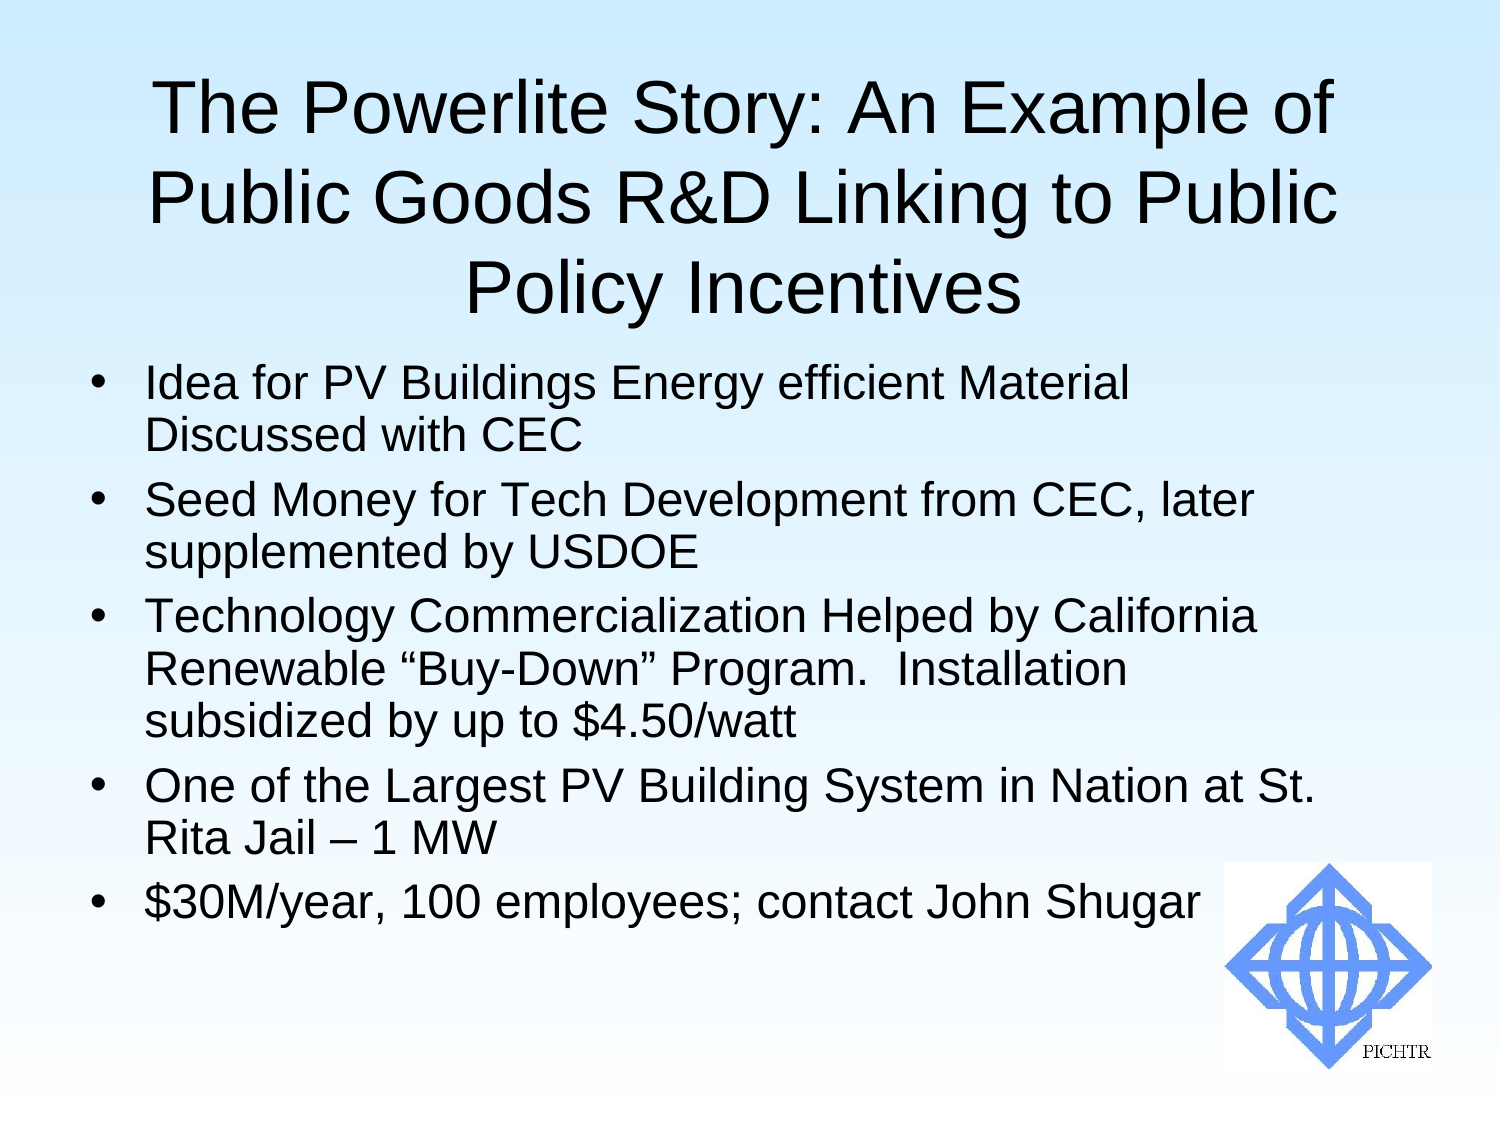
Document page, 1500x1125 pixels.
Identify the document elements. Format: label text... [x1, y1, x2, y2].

title The Powerlite Story: An Example of Public Goods R&D Linking to Public Policy Incentives [75, 87, 1413, 300]
list Idea for PV Buildings Energy efficient Material Discussed with CEC Seed Money for Tech Development from CEC, later supplemented by USDOE Technology Commercialization Helped by California Renewable “Buy-Down” Program. Installation subsidized by up to $4.50/watt One of the Largest PV Building System in Nation at St. Rita Jail – 1 MW $30M/year, 100 employees; contact John Shugar [75, 350, 1363, 938]
picture [1224, 862, 1432, 1069]
